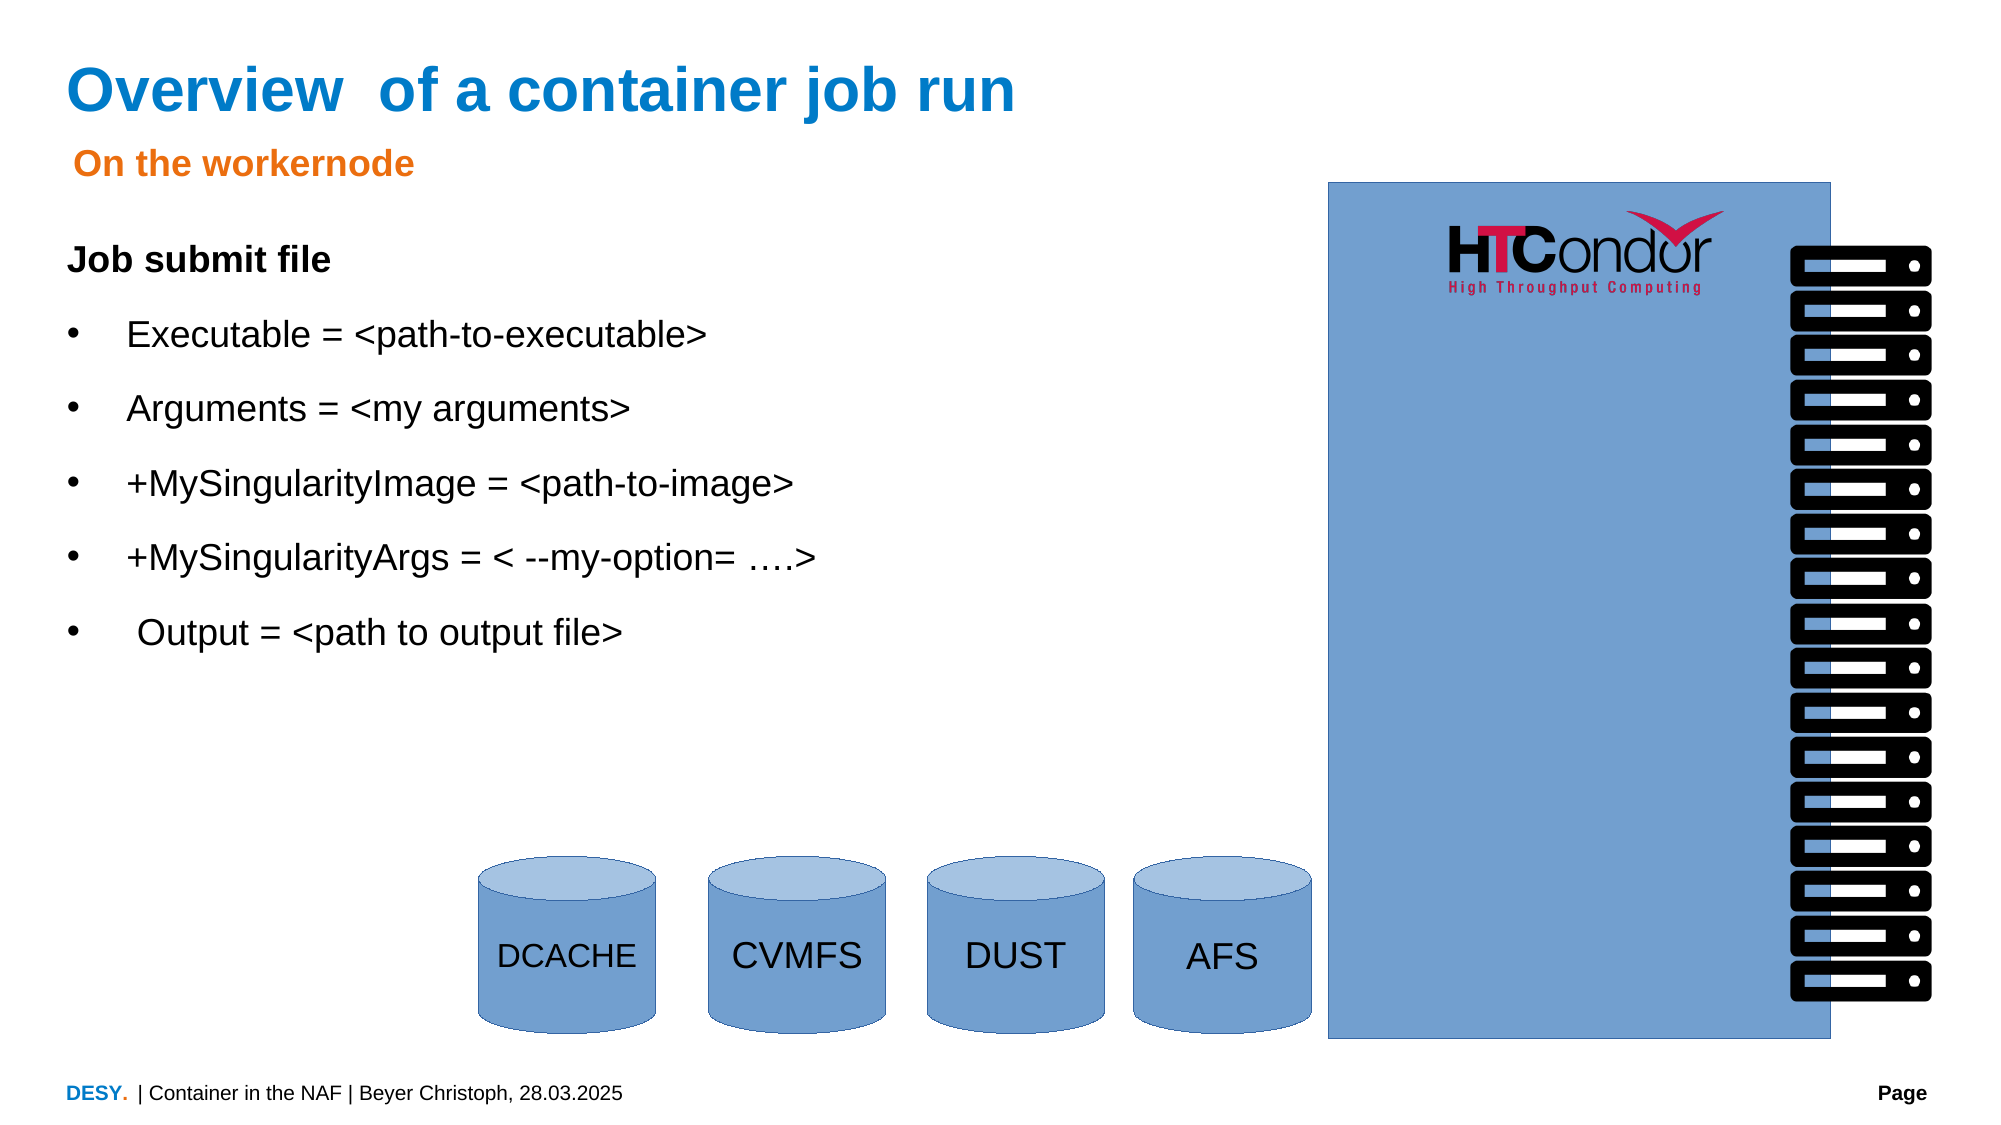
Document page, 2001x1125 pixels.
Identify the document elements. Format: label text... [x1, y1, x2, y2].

text_box CVMFS [708, 881, 886, 1034]
text_box AFS [1133, 879, 1312, 1034]
title Overview of a container job run [66, 57, 1123, 132]
picture [1772, 225, 1949, 1004]
list Job submit file Executable = <path-to-executable> Arguments = <my arguments> +MySingularityImage = <path-to-image> +MySingularityArgs = < --my-option= ….> Output = <path to output file> [66, 230, 916, 739]
text_box DCACHE [478, 881, 656, 1034]
picture [1446, 210, 1727, 296]
list On the workernode [13, 134, 886, 197]
text_box DUST [927, 881, 1105, 1034]
text_box [1328, 182, 1831, 1039]
